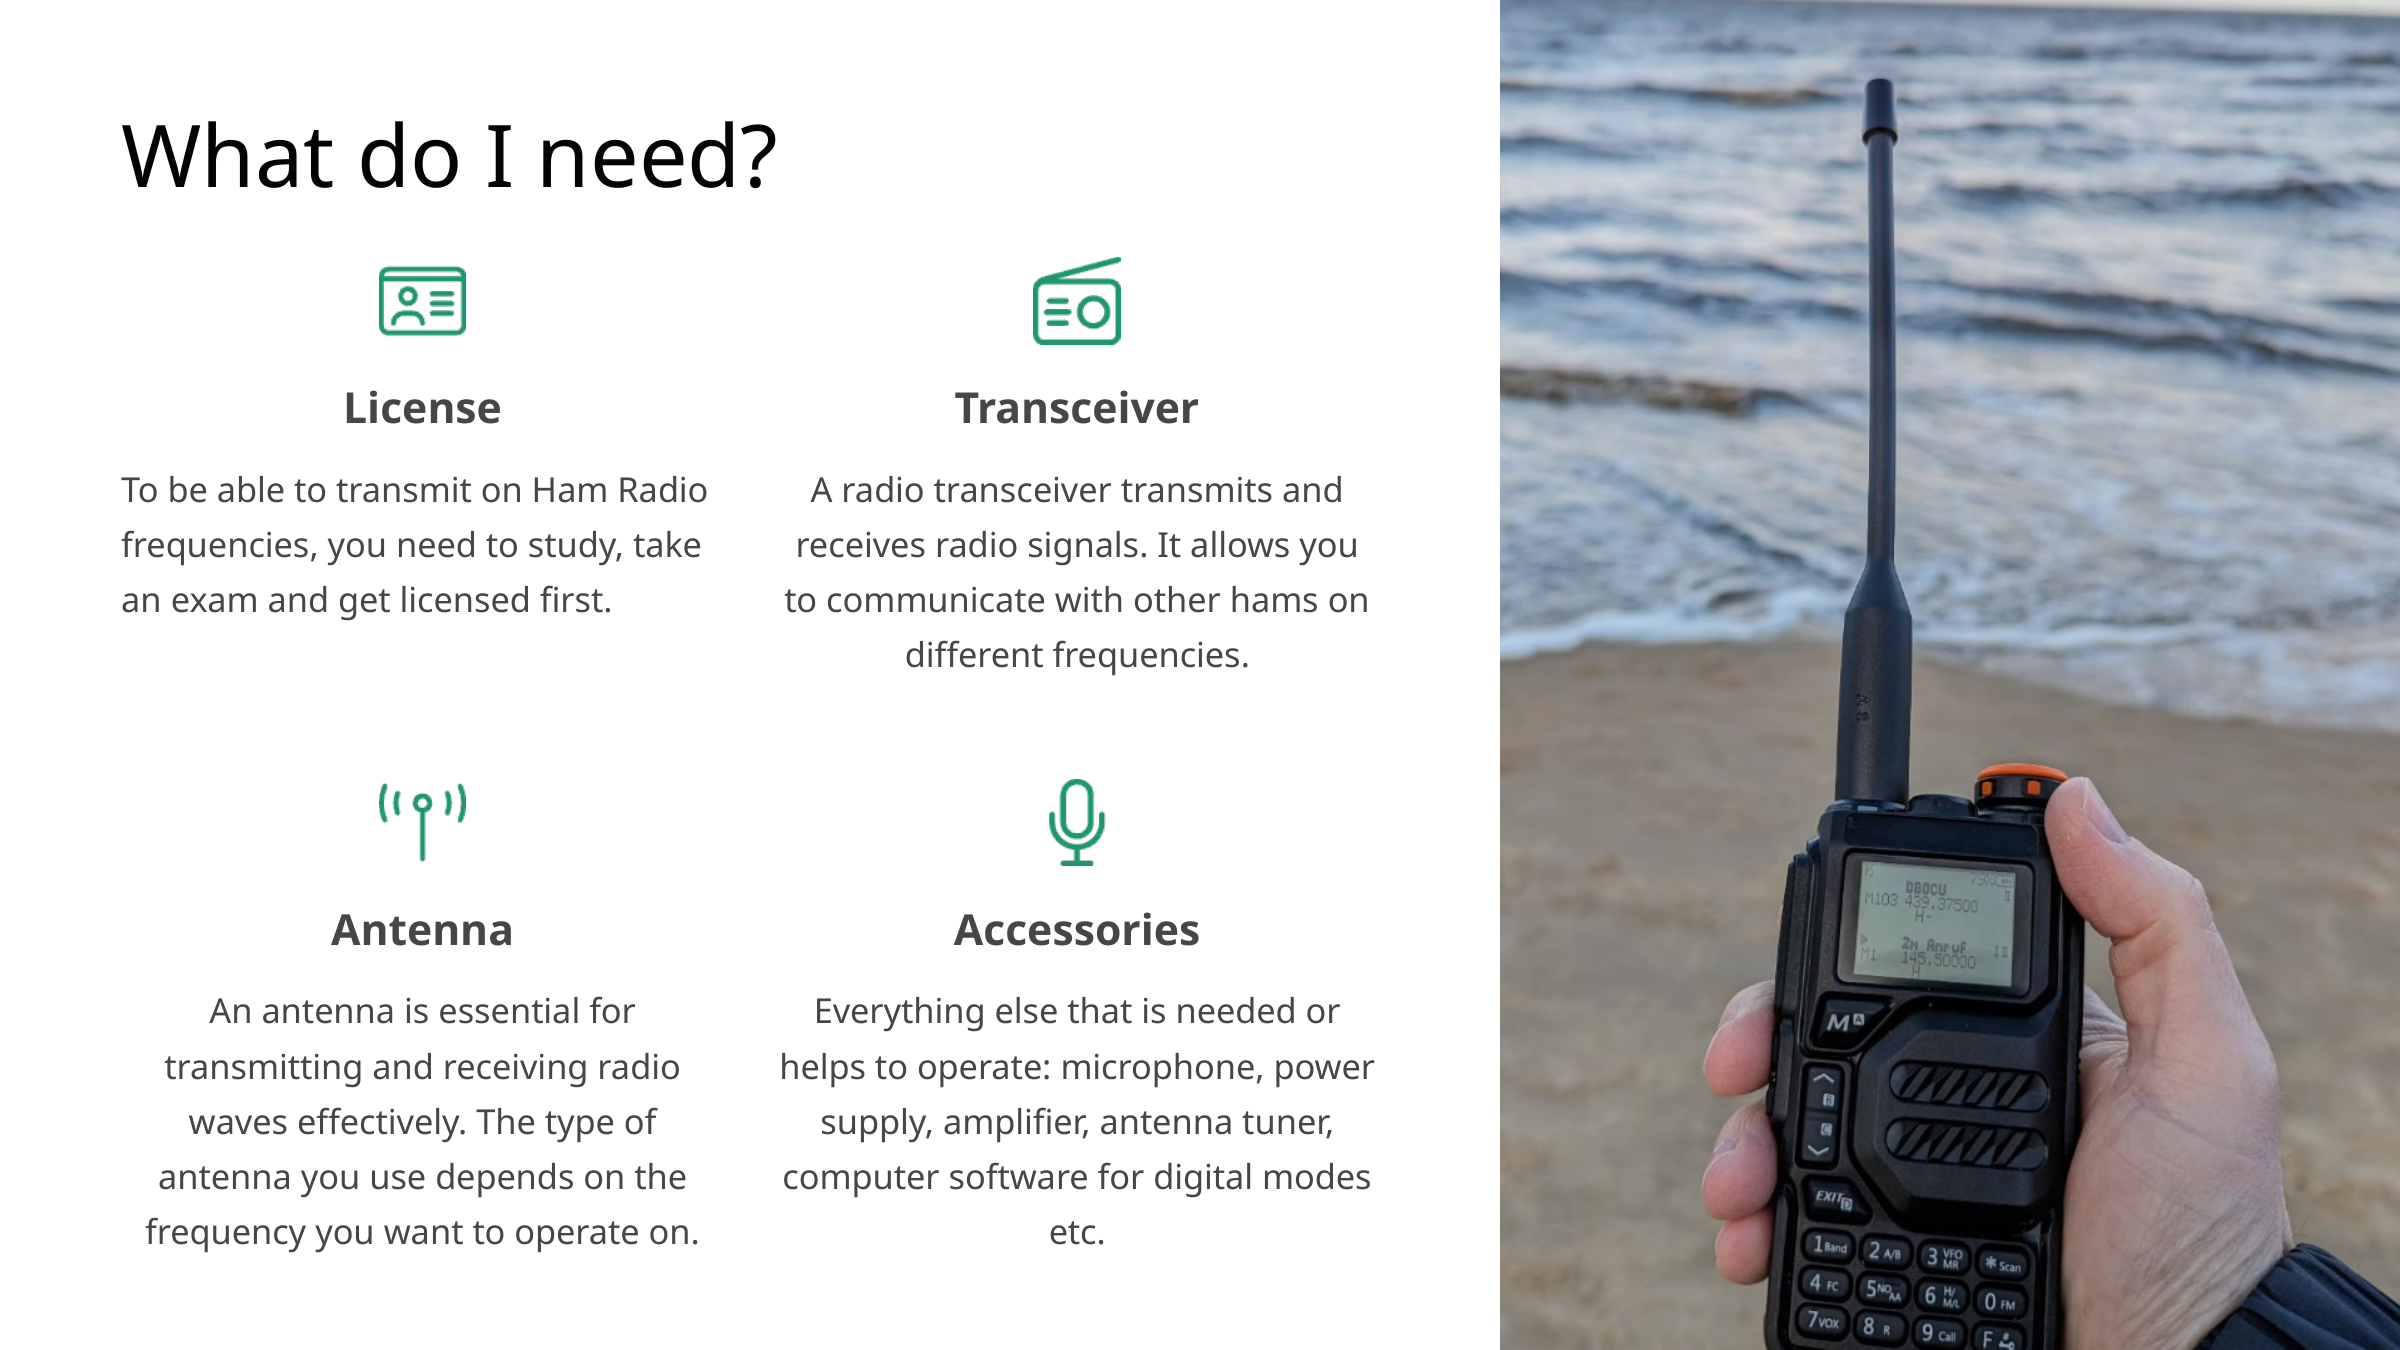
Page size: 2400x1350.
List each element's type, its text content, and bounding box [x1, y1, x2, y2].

text_box Antenna [206, 901, 639, 955]
picture [1033, 257, 1121, 345]
text_box What do I need? [121, 97, 988, 206]
text_box Everything else that is needed or helps to operate: microphone, power supply, amplifier, antenna tuner, computer software for digital modes etc. [776, 976, 1379, 1253]
text_box License [206, 379, 639, 433]
text_box A radio transceiver transmits and receives radio signals. It allows you to communicate with other hams on different frequencies. [776, 454, 1379, 675]
text_box Accessories [861, 901, 1294, 955]
picture [1033, 779, 1121, 867]
picture [379, 779, 466, 867]
picture [379, 257, 466, 345]
text_box Transceiver [861, 379, 1294, 433]
picture [1500, 0, 2400, 1350]
text_box To be able to transmit on Ham Radio frequencies, you need to study, take an exam and get licensed first. [121, 454, 724, 675]
text_box An antenna is essential for transmitting and receiving radio waves effectively. The type of antenna you use depends on the frequency you want to operate on. [121, 976, 724, 1253]
